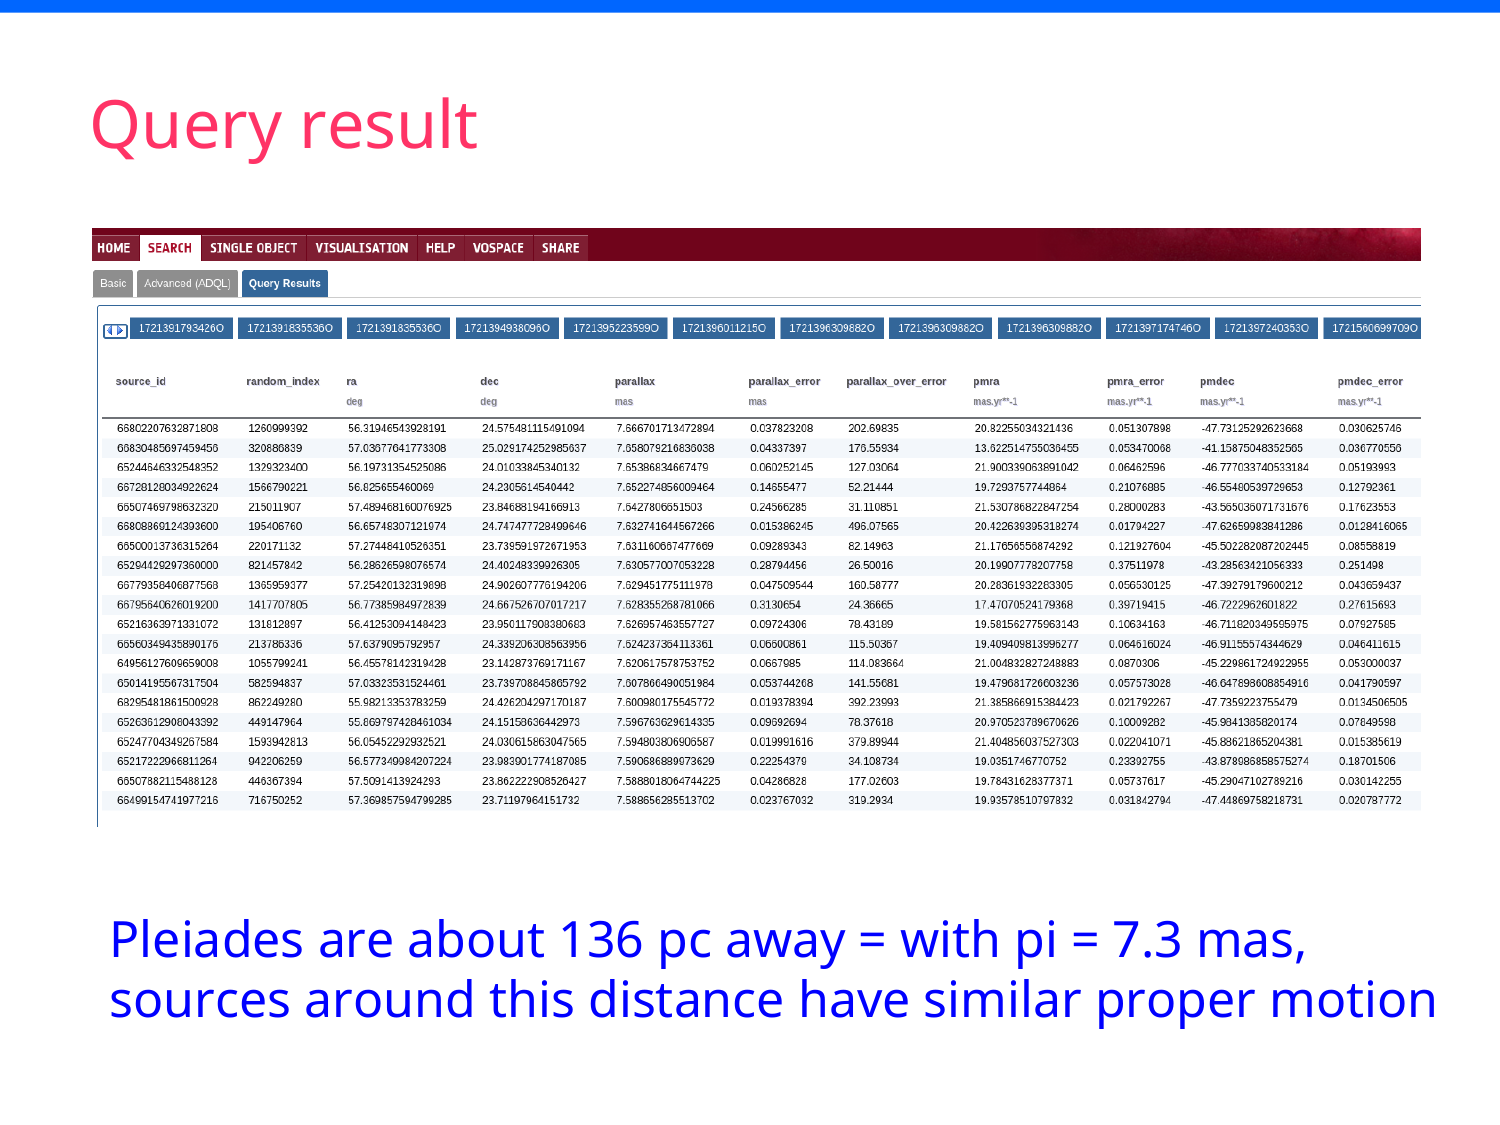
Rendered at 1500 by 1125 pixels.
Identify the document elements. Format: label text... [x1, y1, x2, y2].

picture [92, 228, 1421, 827]
text_box Query result [75, 75, 676, 188]
text_box Pleiades are about 136 pc away = with pi = 7.3 mas, sources around this distance have similar proper motion [94, 900, 1500, 1035]
